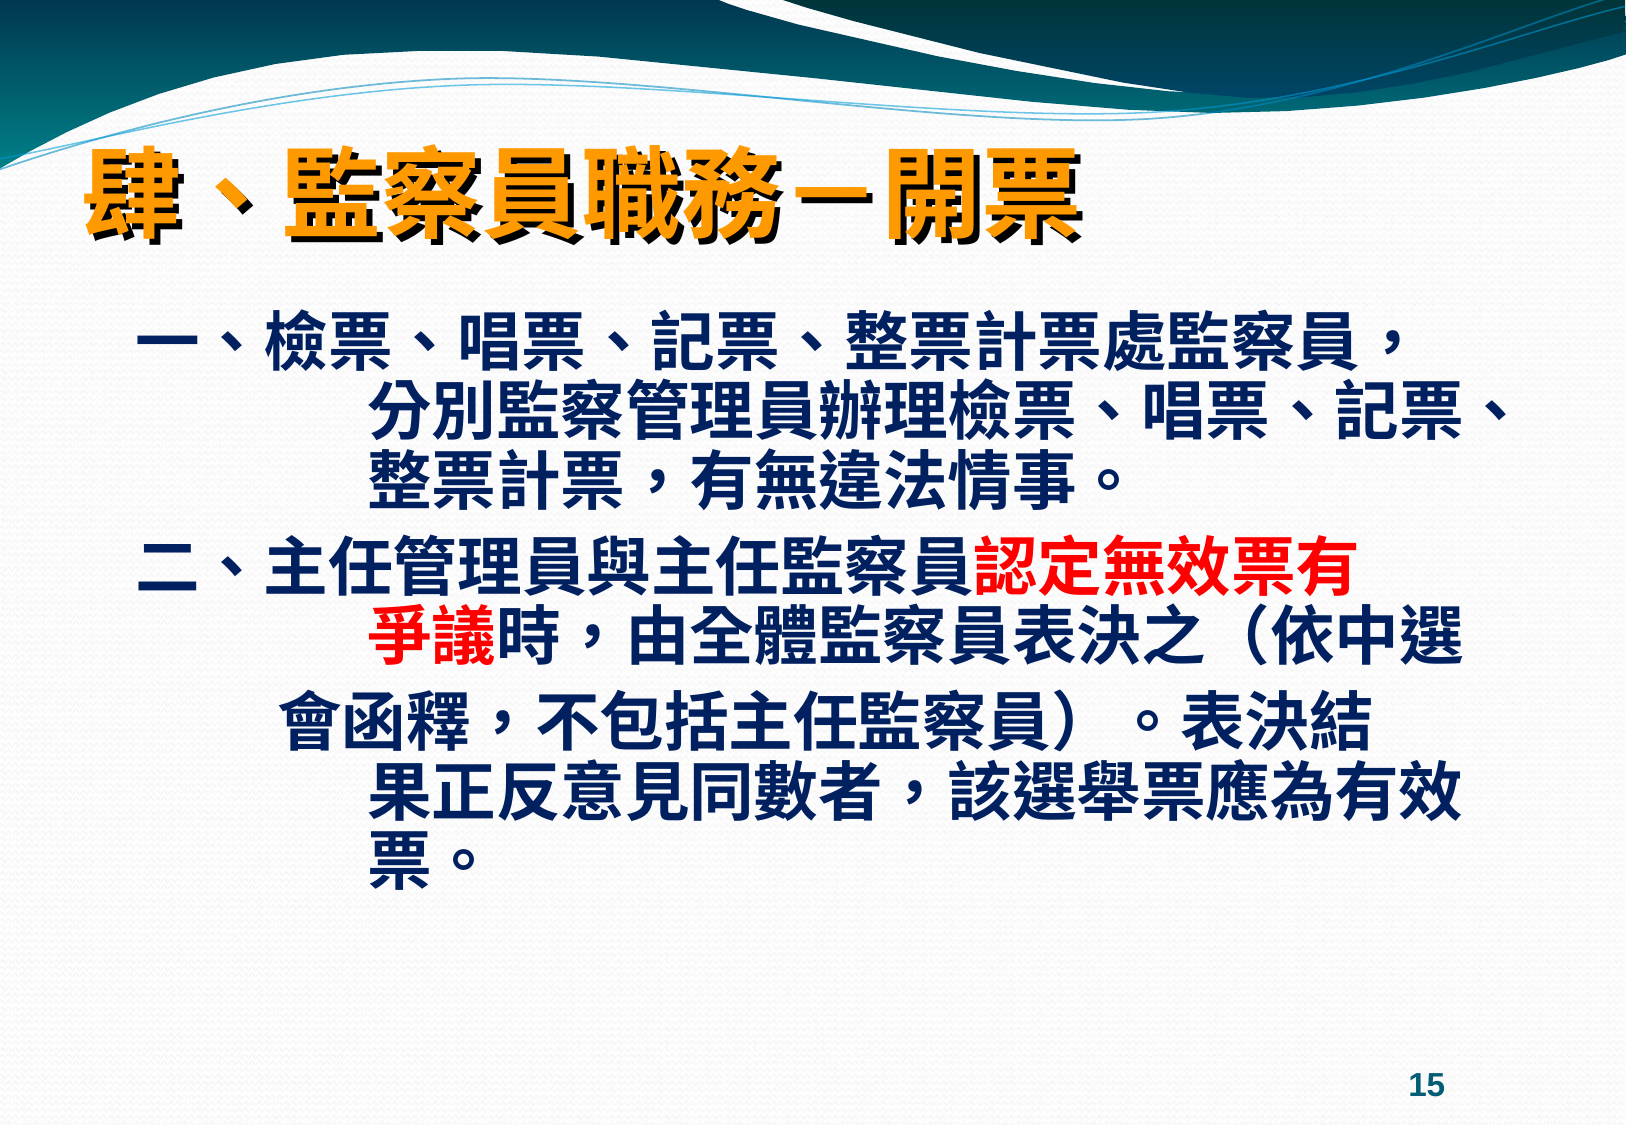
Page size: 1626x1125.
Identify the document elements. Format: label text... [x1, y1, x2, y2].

text_box [1408, 1042, 1544, 1103]
title 肆、監察員職務－開票 [81, 106, 1544, 251]
list 一、檢票、唱票、記票、整票計票處監察員， 分別監察管理員辦理檢票、唱票、記票、 整票計票，有無違法情事。 二、主任管理員與主任監察員認定無效票有 爭議時，由全體監察員表決之（依中選 會函釋，不包括主任監察員）。表決結 果正反意見同數者，該選舉票應為有效 票。 [81, 302, 1563, 1103]
